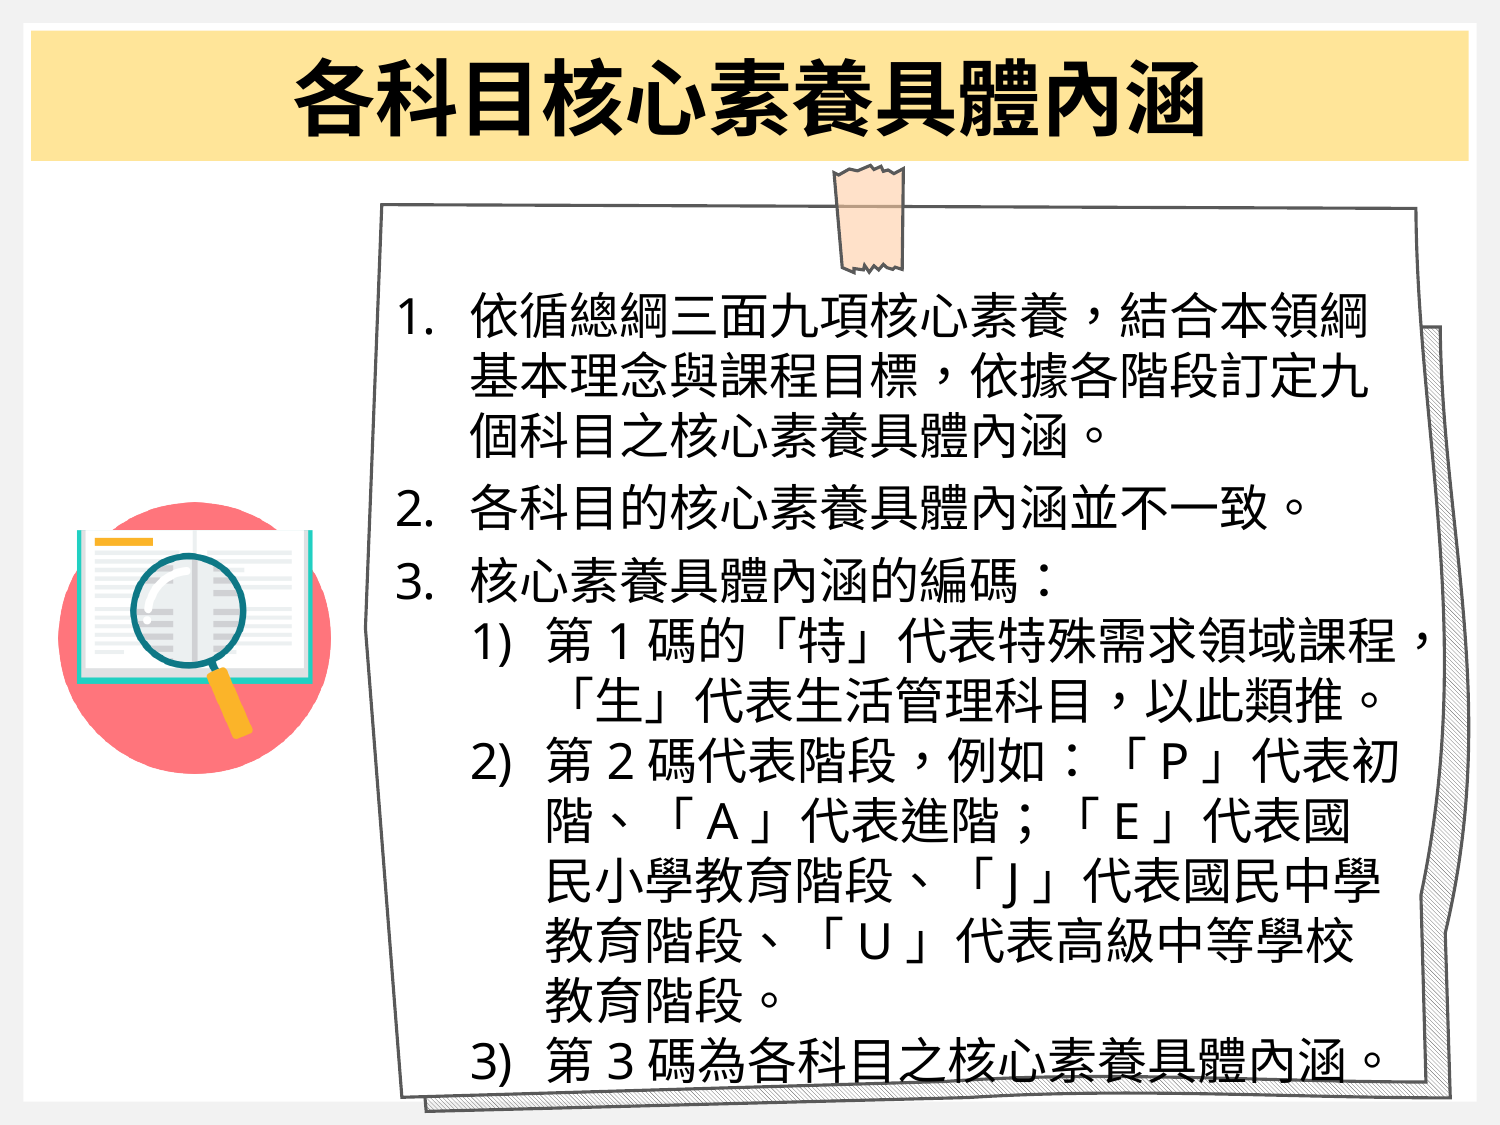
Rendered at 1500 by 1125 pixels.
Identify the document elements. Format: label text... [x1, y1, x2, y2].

text_box 各科目核心素養具體內涵 [31, 30, 1469, 161]
text_box [365, 165, 1469, 1098]
text_box 依循總綱三面九項核心素養，結合本領綱基本理念與課程目標，依據各階段訂定九個科目之核心素養具體內涵。 各科目的核心素養具體內涵並不一致。 核心素養具體內涵的編碼： 第1碼的「特」代表特殊需求領域課程，「生」代表生活管理科目，以此類推。 第2碼代表階段，例如：「P」代表初階、「A」代表進階；「E」代表國民小學教育階段、「J」代表國民中學教育階段、「U」代表高級中等學校教育階段。 第3碼為各科目之核心素養具體內涵。 [379, 276, 1417, 1097]
text_box [424, 1097, 978, 1112]
picture [58, 502, 331, 775]
